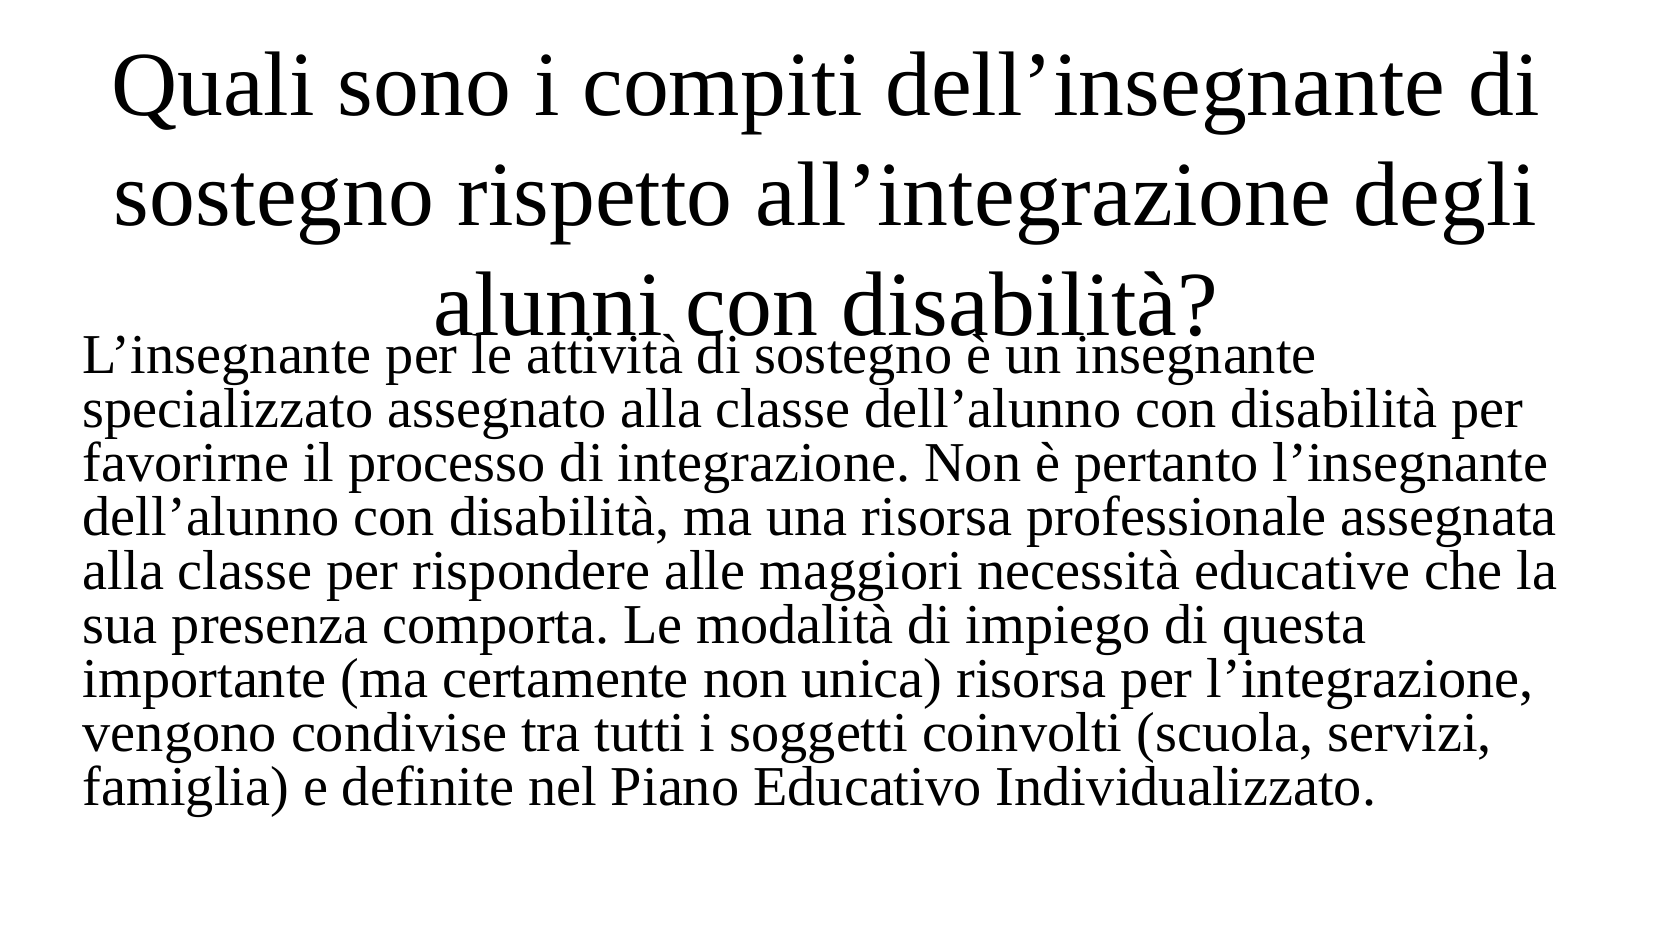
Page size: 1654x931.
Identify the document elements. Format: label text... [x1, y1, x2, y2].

list L’insegnante per le attività di sostegno è un insegnante specializzato assegnato alla classe dell’alunno con disabilità per favorirne il processo di integrazione. Non è pertanto l’insegnante dell’alunno con disabilità, ma una risorsa professionale assegnata alla classe per rispondere alle maggiori necessità educative che la sua presenza comporta. Le modalità di impiego di questa importante (ma certamente non unica) risorsa per l’integrazione, vengono condivise tra tutti i soggetti coinvolti (scuola, servizi, famiglia) e definite nel Piano Educativo Individualizzato. [82, 330, 1571, 871]
title Quali sono i compiti dell’insegnante di sostegno rispetto all’integrazione degli alunni con disabilità? [82, 23, 1571, 329]
